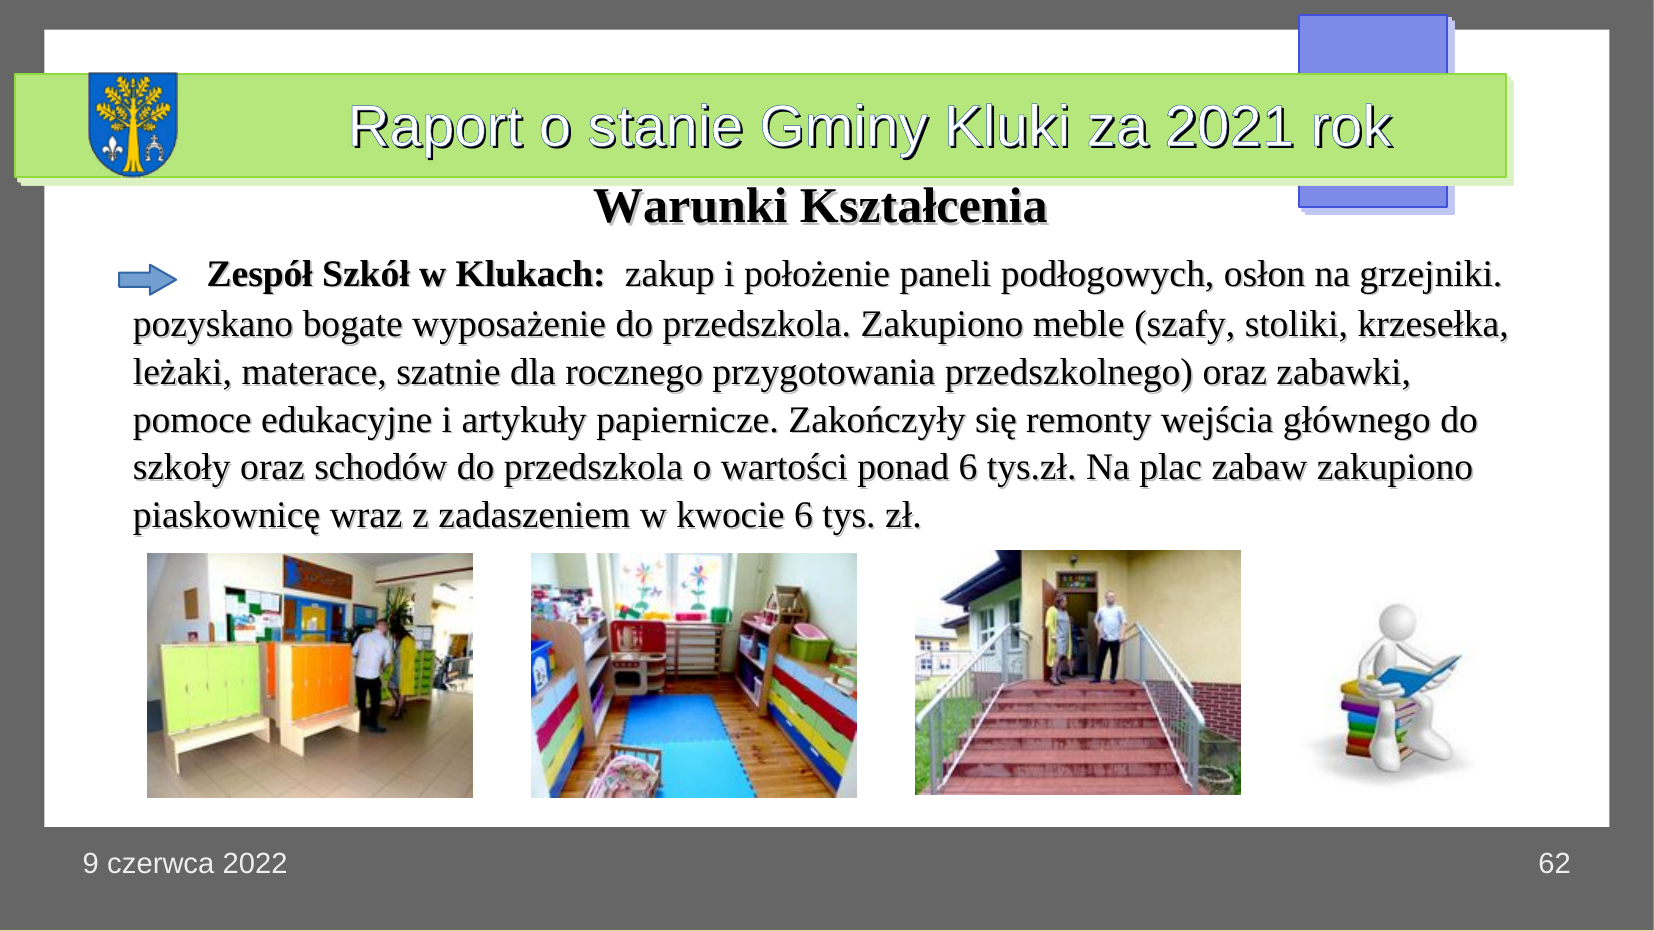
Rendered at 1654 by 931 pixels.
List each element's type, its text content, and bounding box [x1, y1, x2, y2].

text_box Warunki Kształcenia Zespół Szkół w Klukach: zakup i położenie paneli podłogowych, osłon na grzejniki. pozyskano bogate wyposażenie do przedszkola. Zakupiono meble (szafy, stoliki, krzesełka, leżaki, materace, szatnie dla rocznego przygotowania przedszkolnego) oraz zabawki, pomoce edukacyjne i artykuły papiernicze. Zakończyły się remonty wejścia głównego do szkoły oraz schodów do przedszkola o wartości ponad 6 tys.zł. Na plac zabaw zakupiono piaskownicę wraz z zadaszeniem w kwocie 6 tys. zł. [118, 206, 1536, 739]
picture [118, 264, 178, 296]
picture [147, 553, 473, 798]
picture [531, 553, 857, 798]
picture [915, 550, 1241, 795]
picture [88, 72, 178, 178]
picture [1299, 590, 1501, 792]
title Raport o stanie Gminy Kluki za 2021 rok [242, 73, 1654, 178]
